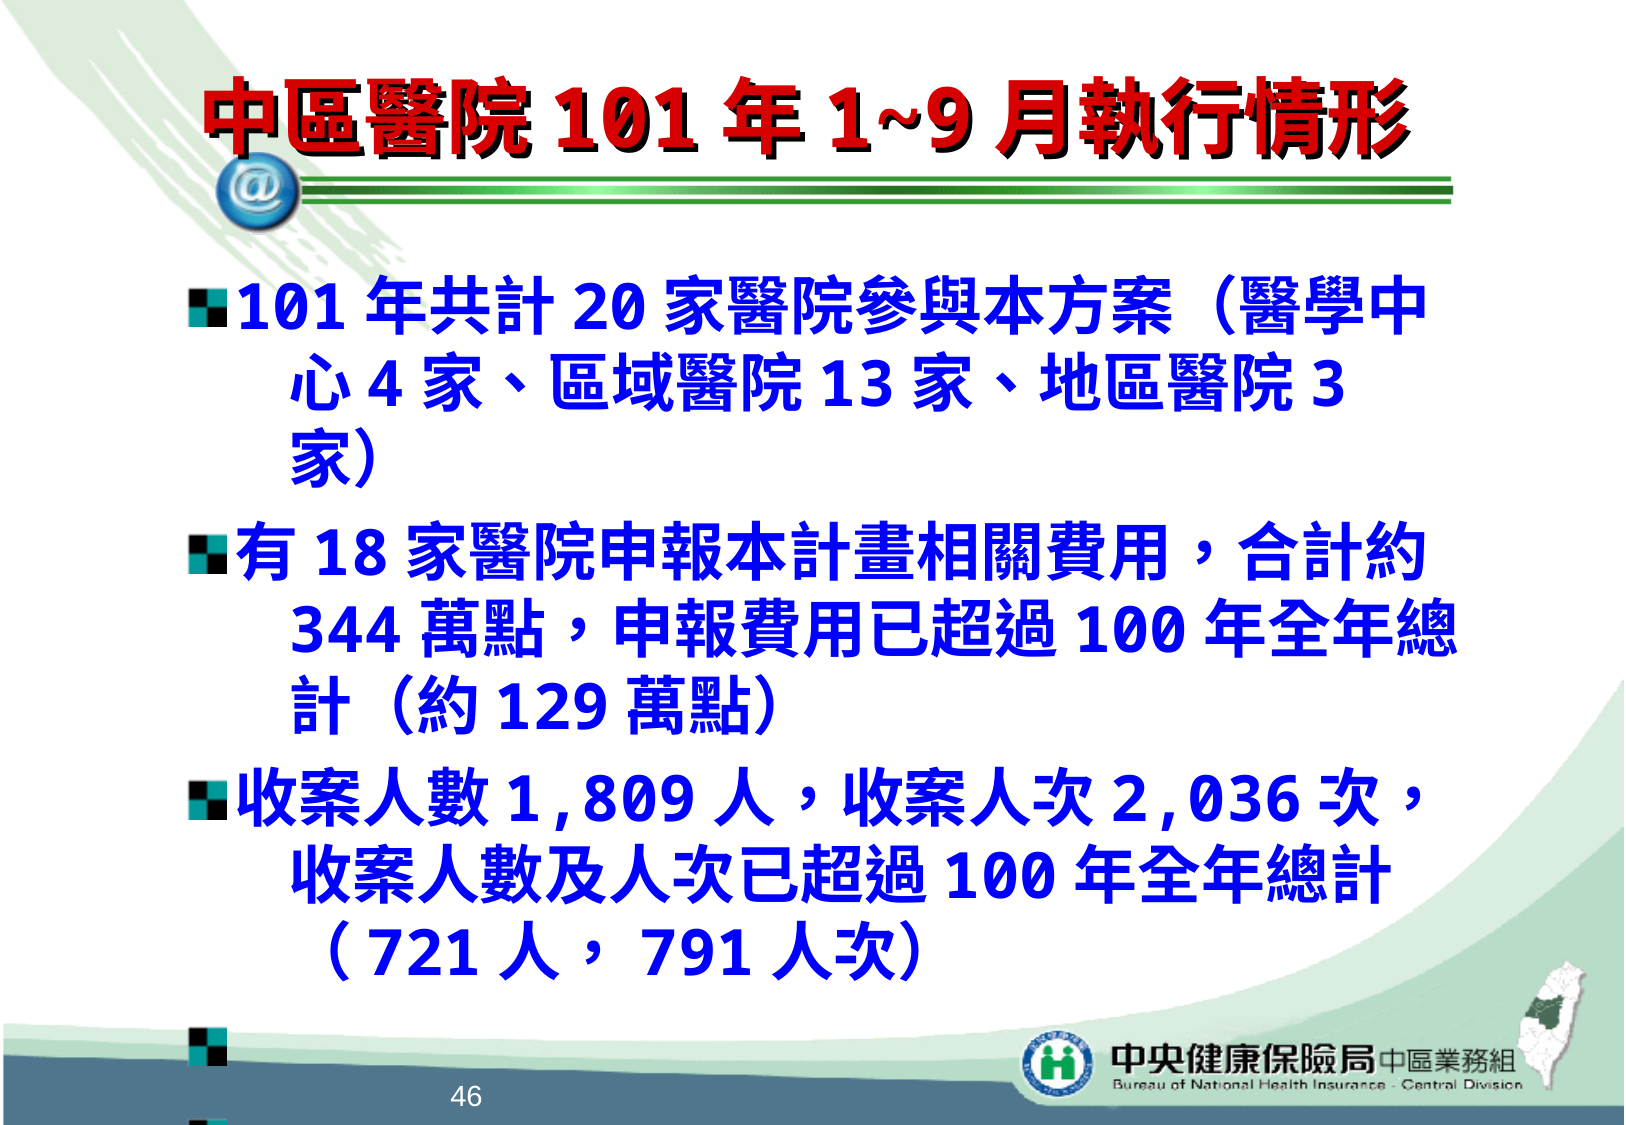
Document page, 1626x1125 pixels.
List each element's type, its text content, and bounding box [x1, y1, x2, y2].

title 中區醫院101年1~9月執行情形 [103, 20, 1503, 209]
text_box [435, 1065, 815, 1125]
list 101年共計20家醫院參與本方案（醫學中心4家、區域醫院13家、地區醫院3家） 有18家醫院申報本計畫相關費用，合計約344萬點，申報費用已超過100年全年總計（約129萬點） 收案人數1,809人，收案人次2,036次，收案人數及人次已超過100年全年總計（721人，791人次） [165, 257, 1499, 997]
